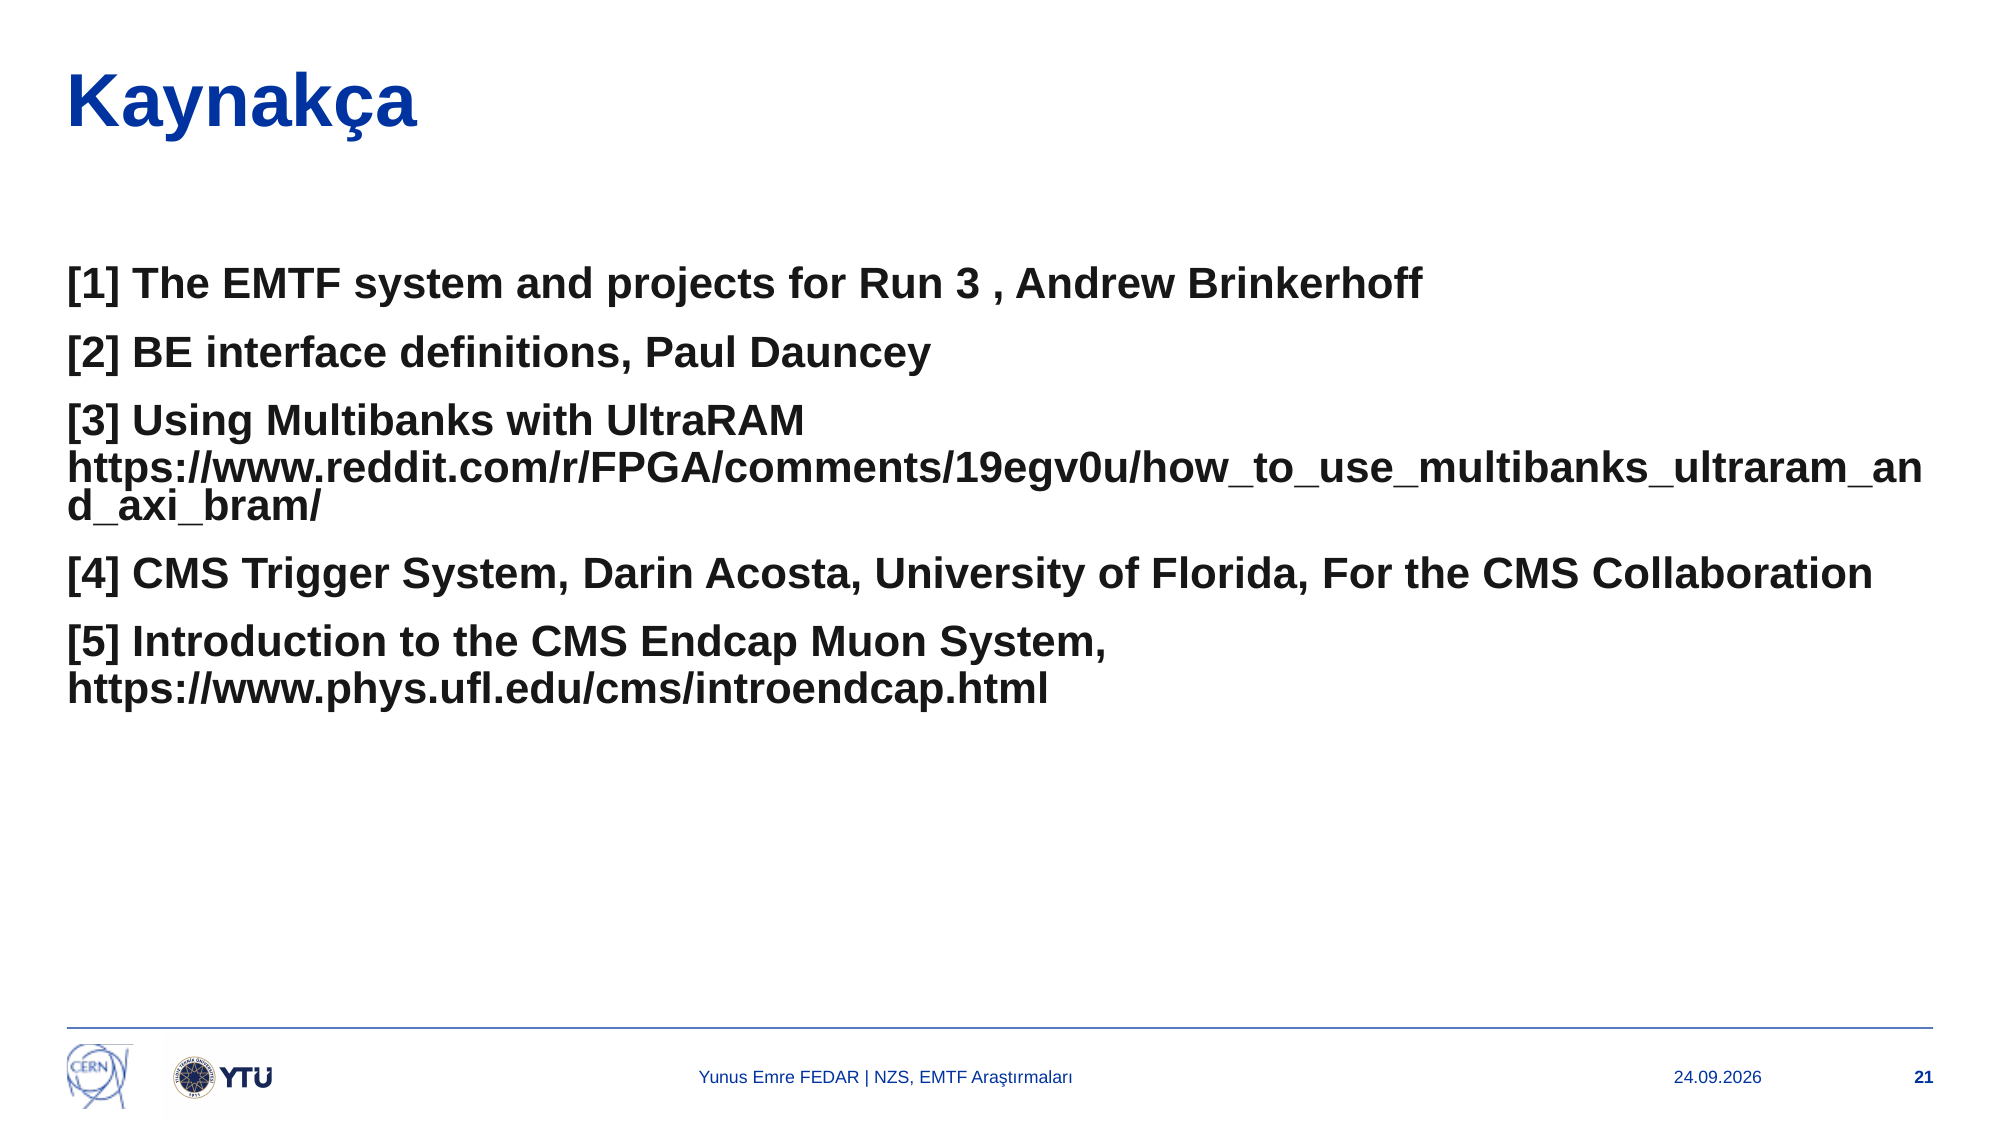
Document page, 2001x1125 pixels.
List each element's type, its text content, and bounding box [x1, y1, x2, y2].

slide_number <number> [1822, 1046, 1934, 1107]
title Kaynakça [66, 61, 1933, 237]
picture [163, 1033, 282, 1123]
list [1] The EMTF system and projects for Run 3 , Andrew Brinkerhoff [2] BE interface definitions, Paul Dauncey [3] Using Multibanks with UltraRAM https://www.reddit.com/r/FPGA/comments/19egv0u/how_to_use_multibanks_ultraram_and_axi_bram/ [4] CMS Trigger System, Darin Acosta, University of Florida, For the CMS Collaboration [5] Introduction to the CMS Endcap Muon System, https://www.phys.ufl.edu/cms/introendcap.html [66, 261, 1933, 1018]
slide_number 24.12.2024 [1496, 1046, 1762, 1107]
text_box Yunus Emre FEDAR | NZS, EMTF Araştırmaları [698, 1046, 1402, 1107]
